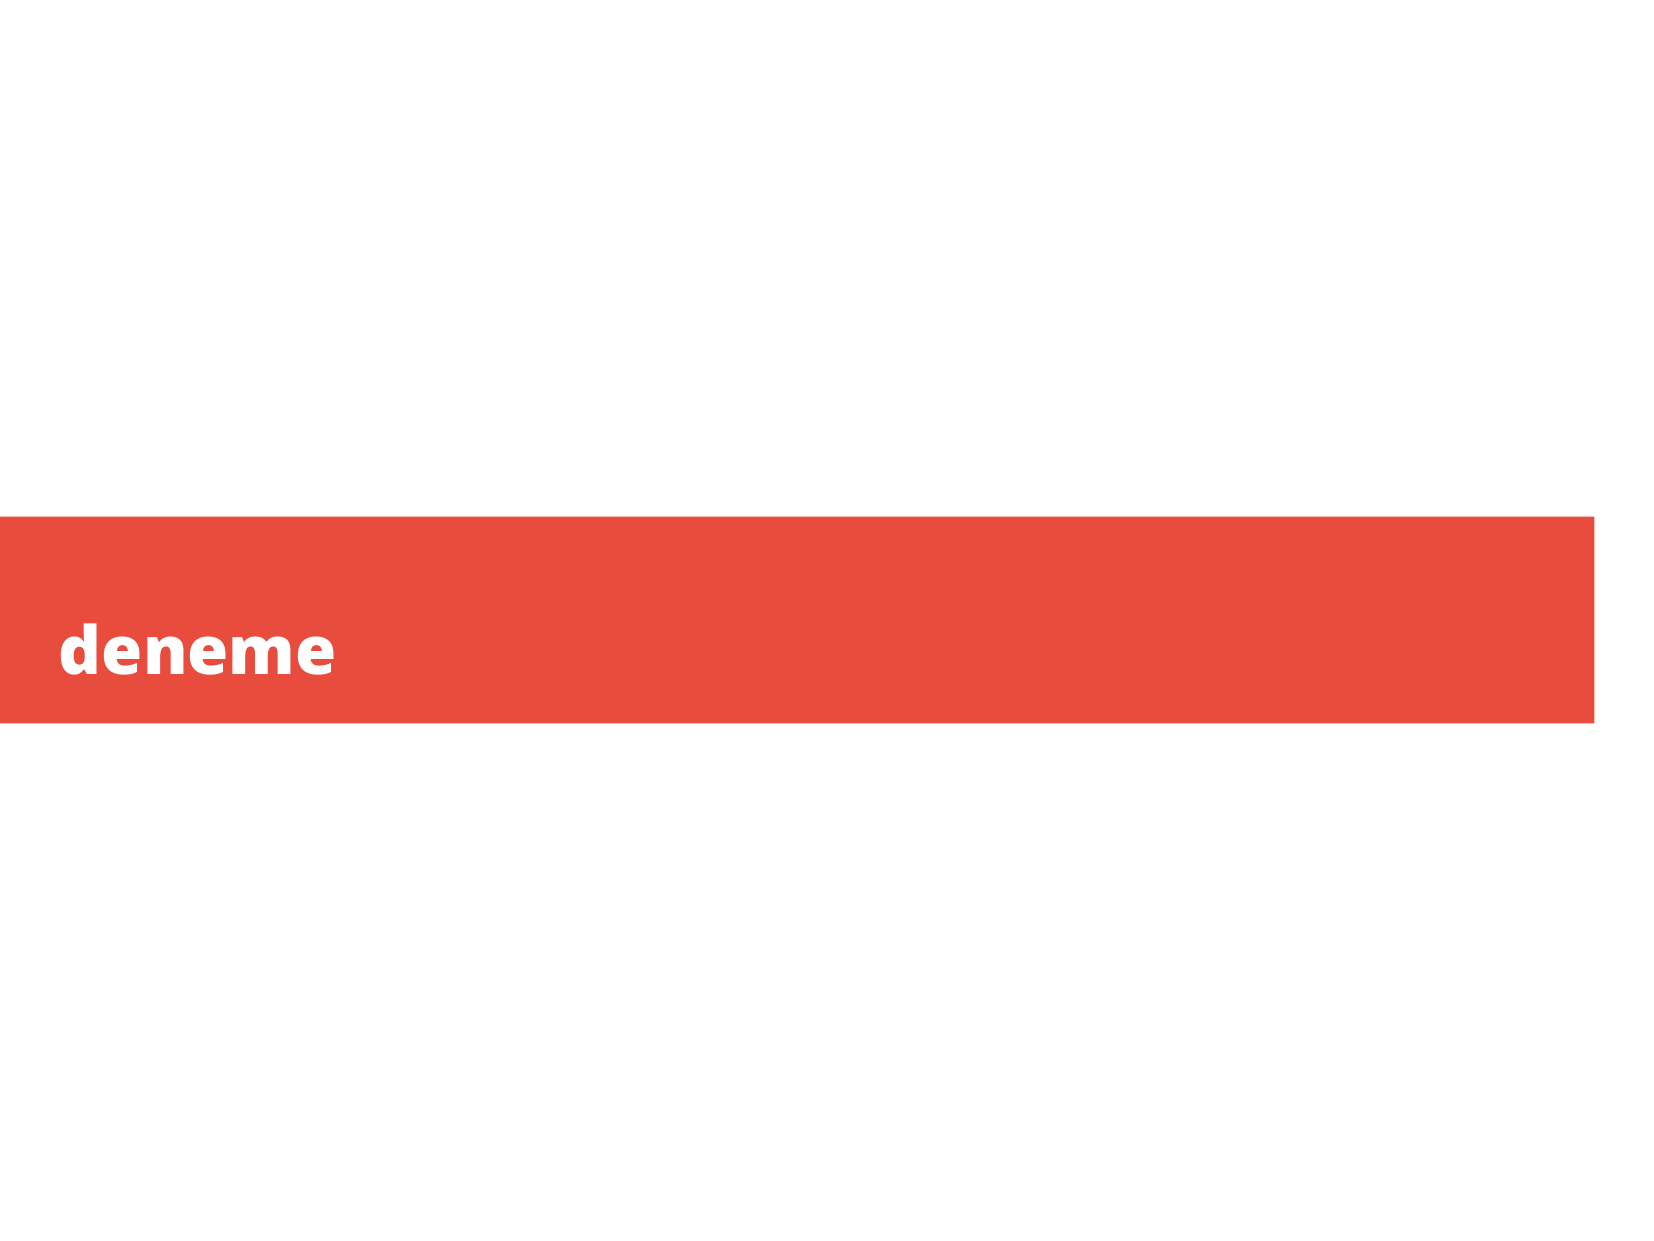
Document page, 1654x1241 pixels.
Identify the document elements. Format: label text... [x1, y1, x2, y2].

title deneme [59, 546, 1595, 694]
